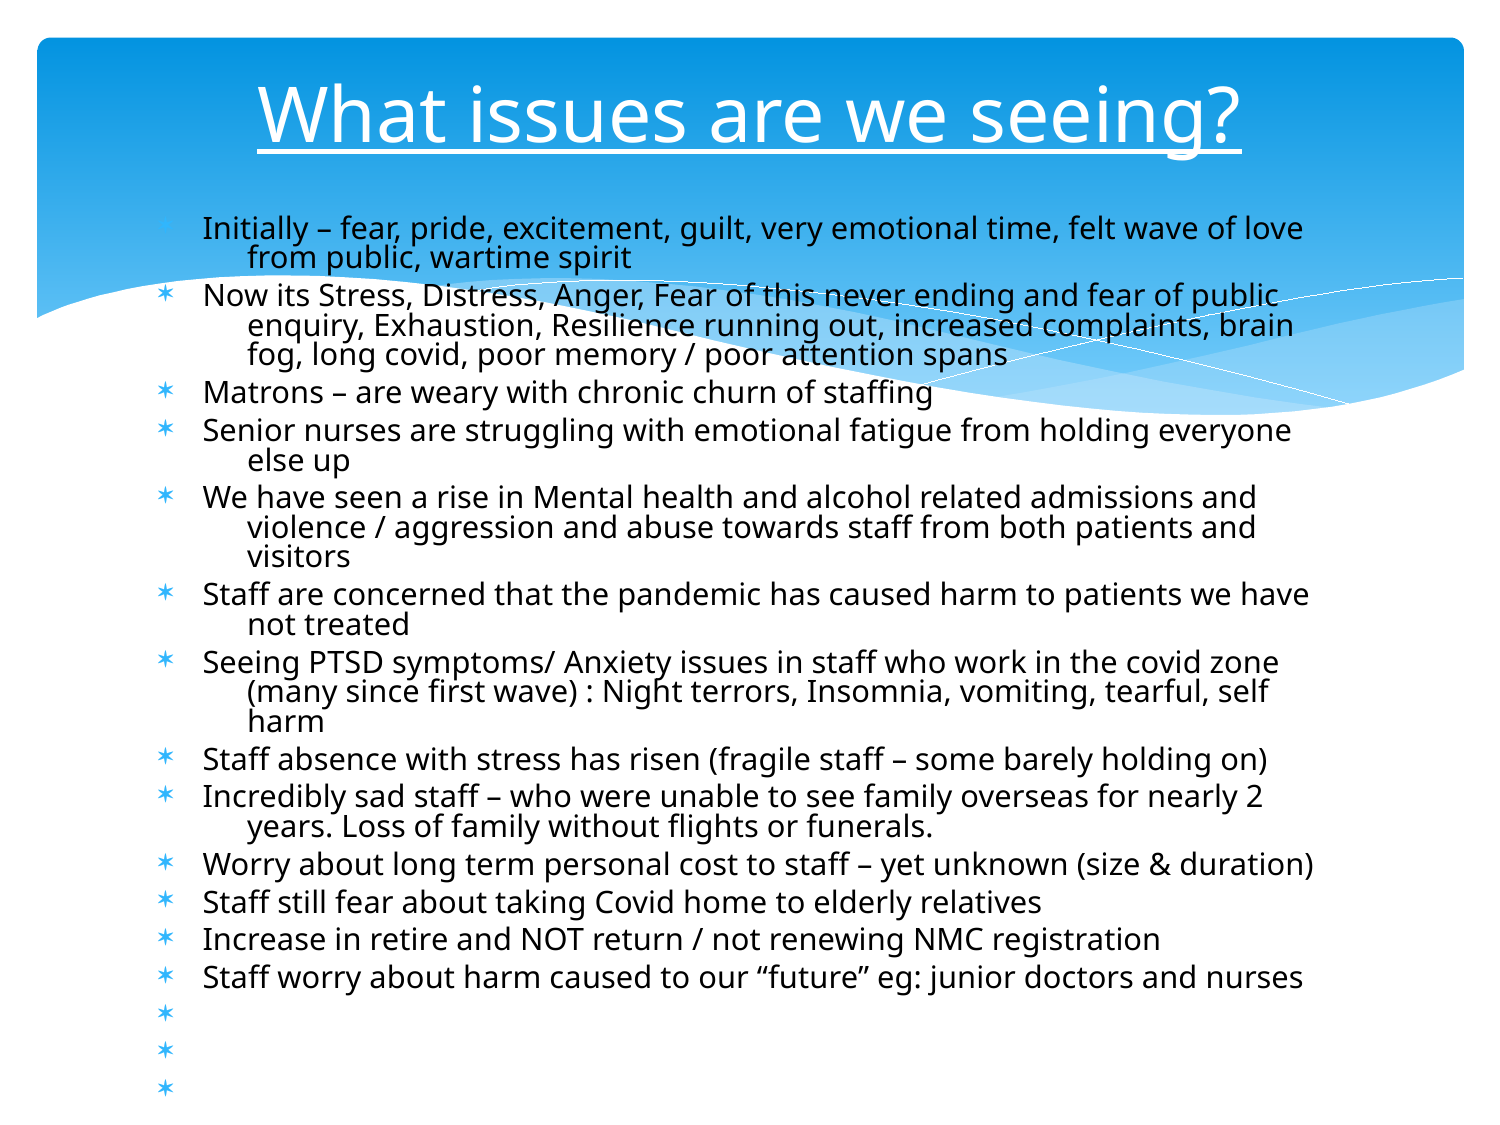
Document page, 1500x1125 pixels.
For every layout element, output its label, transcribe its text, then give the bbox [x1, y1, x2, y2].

title What issues are we seeing? [75, 55, 1426, 262]
list Initially – fear, pride, excitement, guilt, very emotional time, felt wave of love from public, wartime spirit Now its Stress, Distress, Anger, Fear of this never ending and fear of public enquiry, Exhaustion, Resilience running out, increased complaints, brain fog, long covid, poor memory / poor attention spans Matrons – are weary with chronic churn of staffing Senior nurses are struggling with emotional fatigue from holding everyone else up We have seen a rise in Mental health and alcohol related admissions and violence / aggression and abuse towards staff from both patients and visitors Staff are concerned that the pandemic has caused harm to patients we have not treated Seeing PTSD symptoms/ Anxiety issues in staff who work in the covid zone (many since first wave) : Night terrors, Insomnia, vomiting, tearful, self harm Staff absence with stress has risen (fragile staff – some barely holding on) Incredibly sad staff – who were unable to see family overseas for nearly 2 years. Loss of family without flights or funerals. Worry about long term personal cost to staff – yet unknown (size & duration) Staff still fear about taking Covid home to elderly relatives Increase in retire and NOT return / not renewing NMC registration Staff worry about harm caused to our “future” eg: junior doctors and nurses [143, 262, 1359, 1005]
